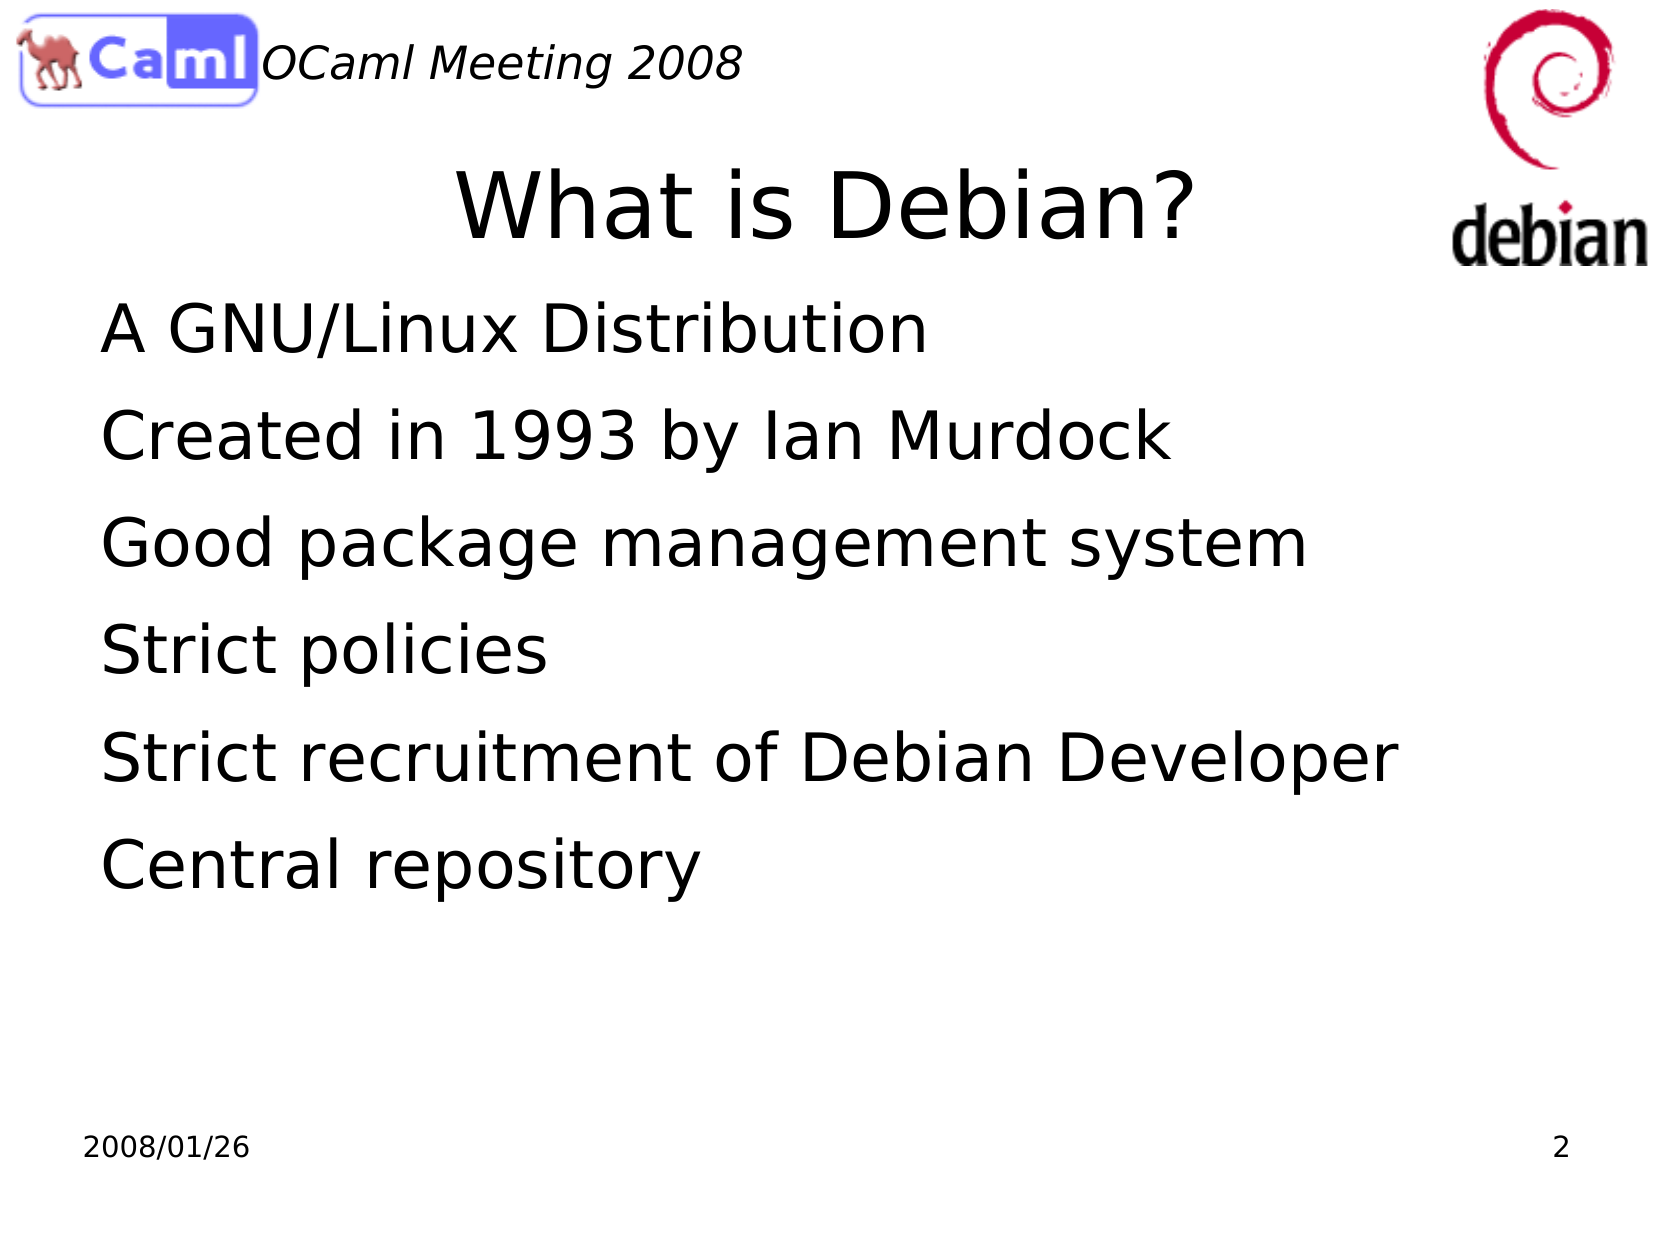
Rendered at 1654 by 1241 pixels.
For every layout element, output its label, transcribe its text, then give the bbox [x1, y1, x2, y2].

picture [1445, 9, 1654, 266]
title What is Debian? [82, 118, 1571, 290]
picture [13, 3, 266, 119]
list A GNU/Linux Distribution Created in 1993 by Ian Murdock Good package management system Strict policies Strict recruitment of Debian Developer Central repository [82, 290, 1571, 1109]
